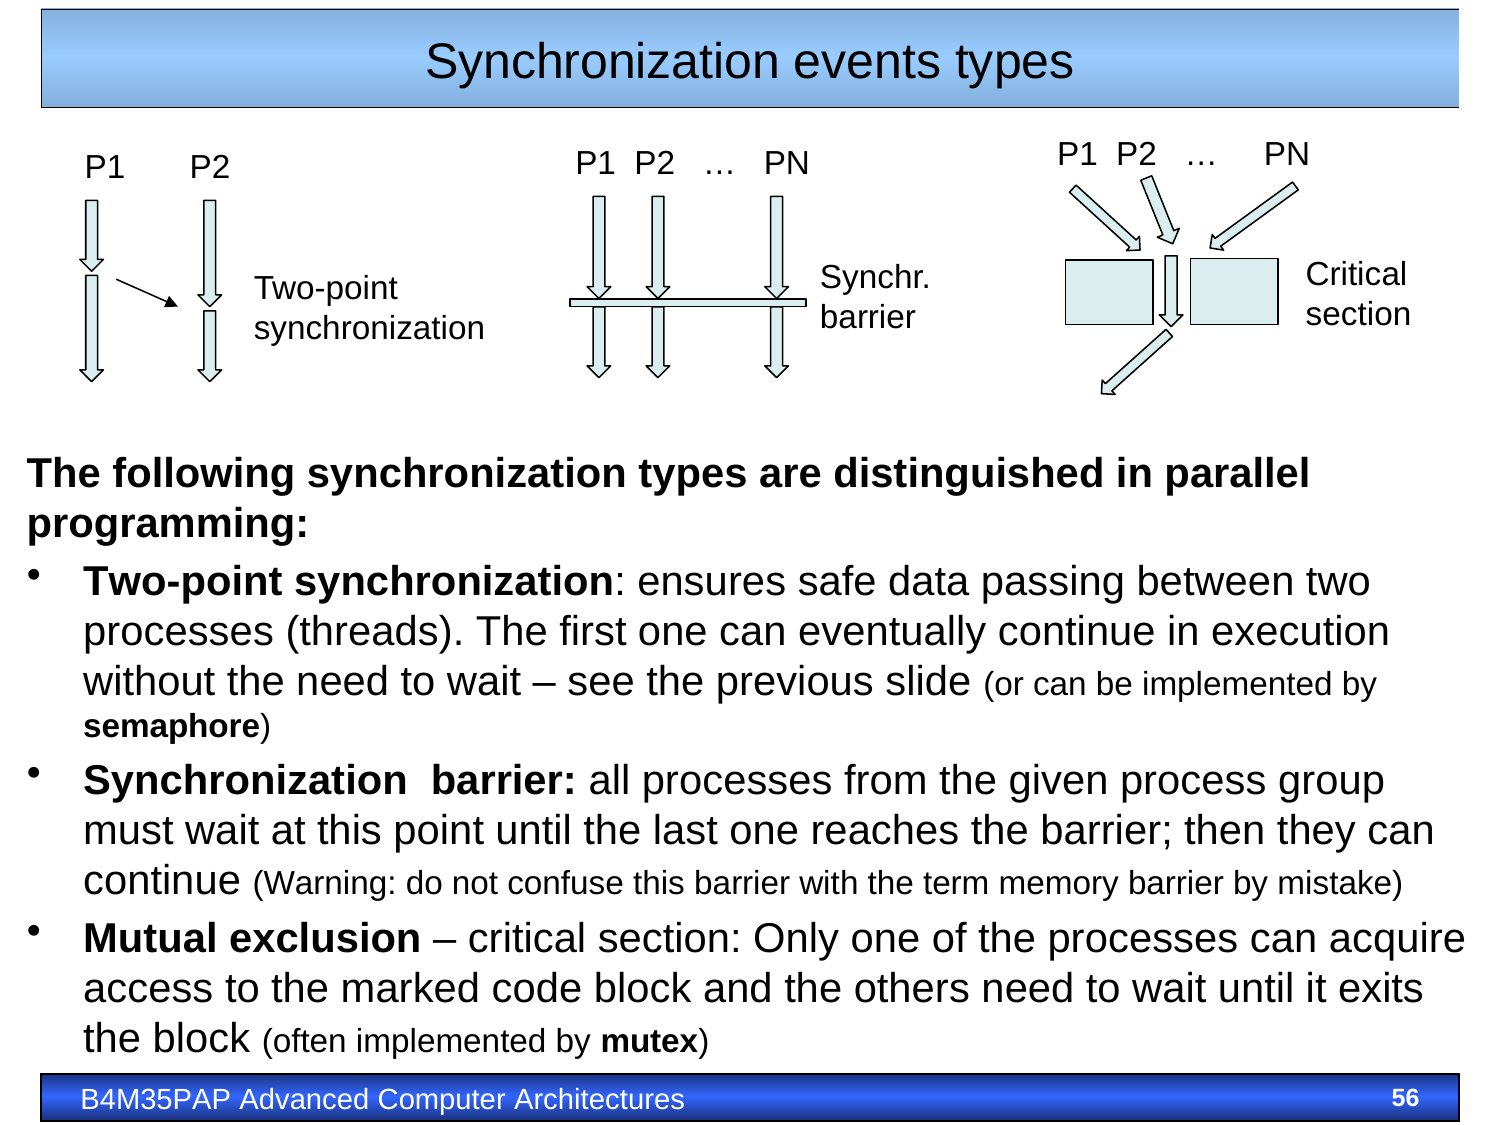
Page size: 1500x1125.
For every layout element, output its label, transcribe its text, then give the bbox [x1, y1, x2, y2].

text_box Two-point synchronization [238, 258, 506, 354]
list The following synchronization types are distinguished in parallel programming: Two-point synchronization: ensures safe data passing between two processes (threads). The first one can eventually continue in execution without the need to wait – see the previous slide (or can be implemented by semaphore) Synchronization barrier: all processes from the given process group must wait at this point until the last one reaches the barrier; then they can continue (Warning: do not confuse this barrier with the term memory barrier by mistake) Mutual exclusion – critical section: Only one of the processes can acquire access to the marked code block and the others need to wait until it exits the block (often implemented by mutex) [11, 438, 1489, 793]
text_box [1159, 255, 1183, 327]
text_box [1190, 258, 1279, 325]
text_box P1 P2 … PN [1042, 124, 1357, 180]
text_box Synchr. barrier [805, 247, 1031, 343]
text_box P1 P2 … PN [560, 133, 827, 189]
text_box [1140, 180, 1180, 244]
text_box [116, 279, 178, 307]
text_box [197, 310, 222, 382]
text_box [1101, 329, 1173, 395]
text_box [570, 196, 805, 378]
text_box [197, 200, 222, 307]
text_box [1065, 259, 1154, 325]
text_box [79, 200, 104, 272]
text_box [1210, 182, 1299, 251]
text_box [1069, 185, 1141, 251]
title Synchronization events types [41, 8, 1459, 108]
text_box [79, 275, 104, 382]
text_box Critical section [1290, 244, 1500, 340]
text_box P1 P2 [69, 137, 286, 193]
